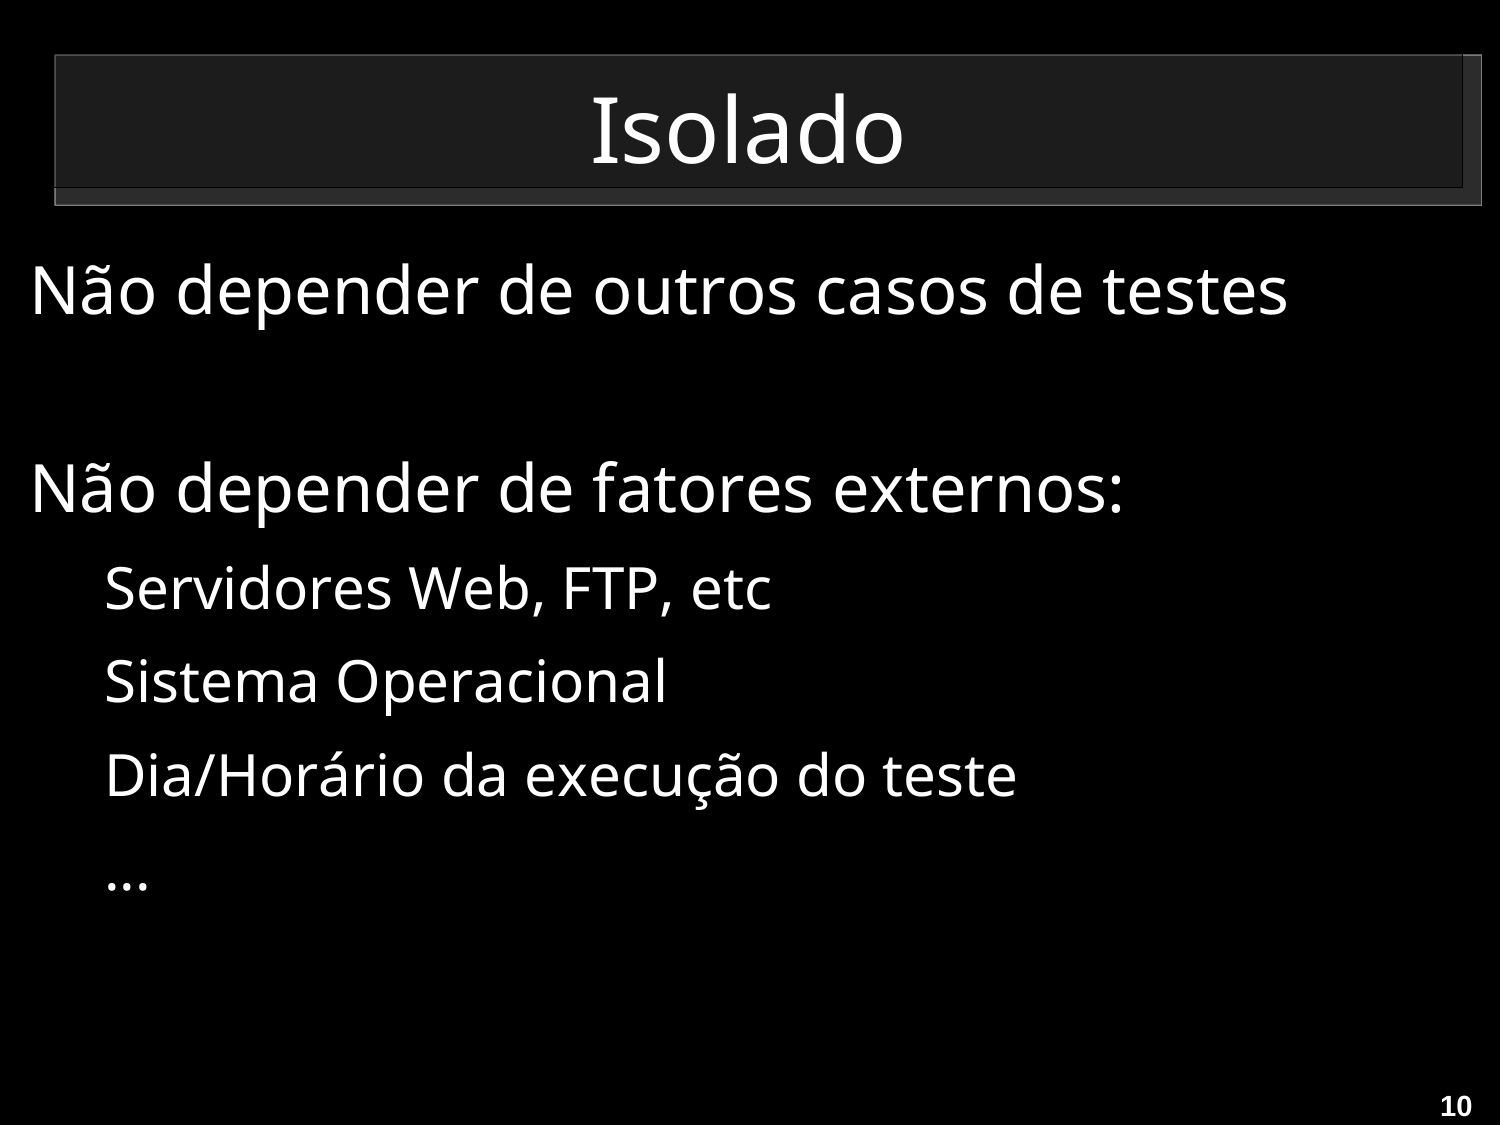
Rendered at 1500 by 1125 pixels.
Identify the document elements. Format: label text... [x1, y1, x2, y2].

list Não depender de outros casos de testes Não depender de fatores externos: Servidores Web, FTP, etc Sistema Operacional Dia/Horário da execução do teste ... [29, 243, 1469, 1072]
title Isolado [29, 38, 1469, 218]
